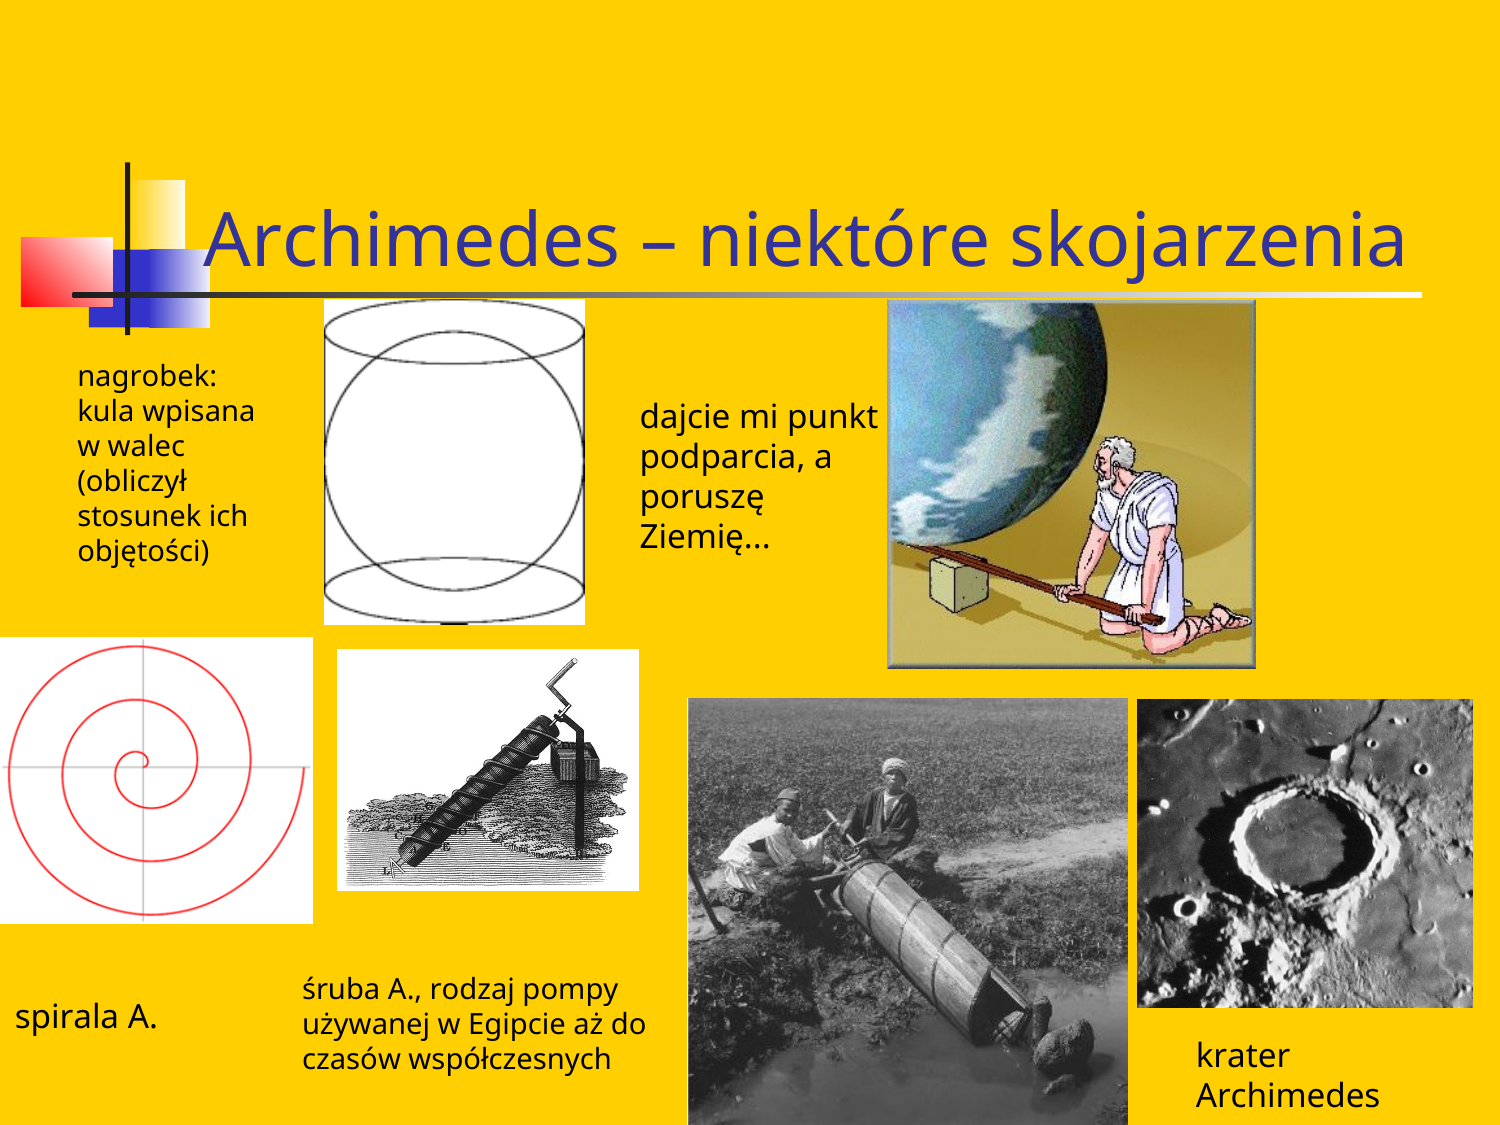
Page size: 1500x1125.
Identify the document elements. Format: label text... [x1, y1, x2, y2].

text_box nagrobek: kula wpisana w walec (obliczył stosunek ich objętości) [62, 349, 288, 576]
picture [337, 649, 639, 891]
picture [324, 299, 585, 625]
text_box śruba A., rodzaj pompy używanej w Egipcie aż do czasów współczesnych [287, 962, 713, 1083]
picture [1137, 699, 1473, 1008]
picture [887, 299, 1256, 669]
title Archimedes – niektóre skojarzenia [188, 93, 1468, 289]
picture [0, 637, 313, 924]
picture [687, 698, 1128, 1125]
text_box spirala A. [0, 987, 238, 1043]
text_box dajcie mi punkt podparcia, a poruszę Ziemię... [624, 387, 901, 563]
text_box krater Archimedes [1181, 1026, 1482, 1123]
